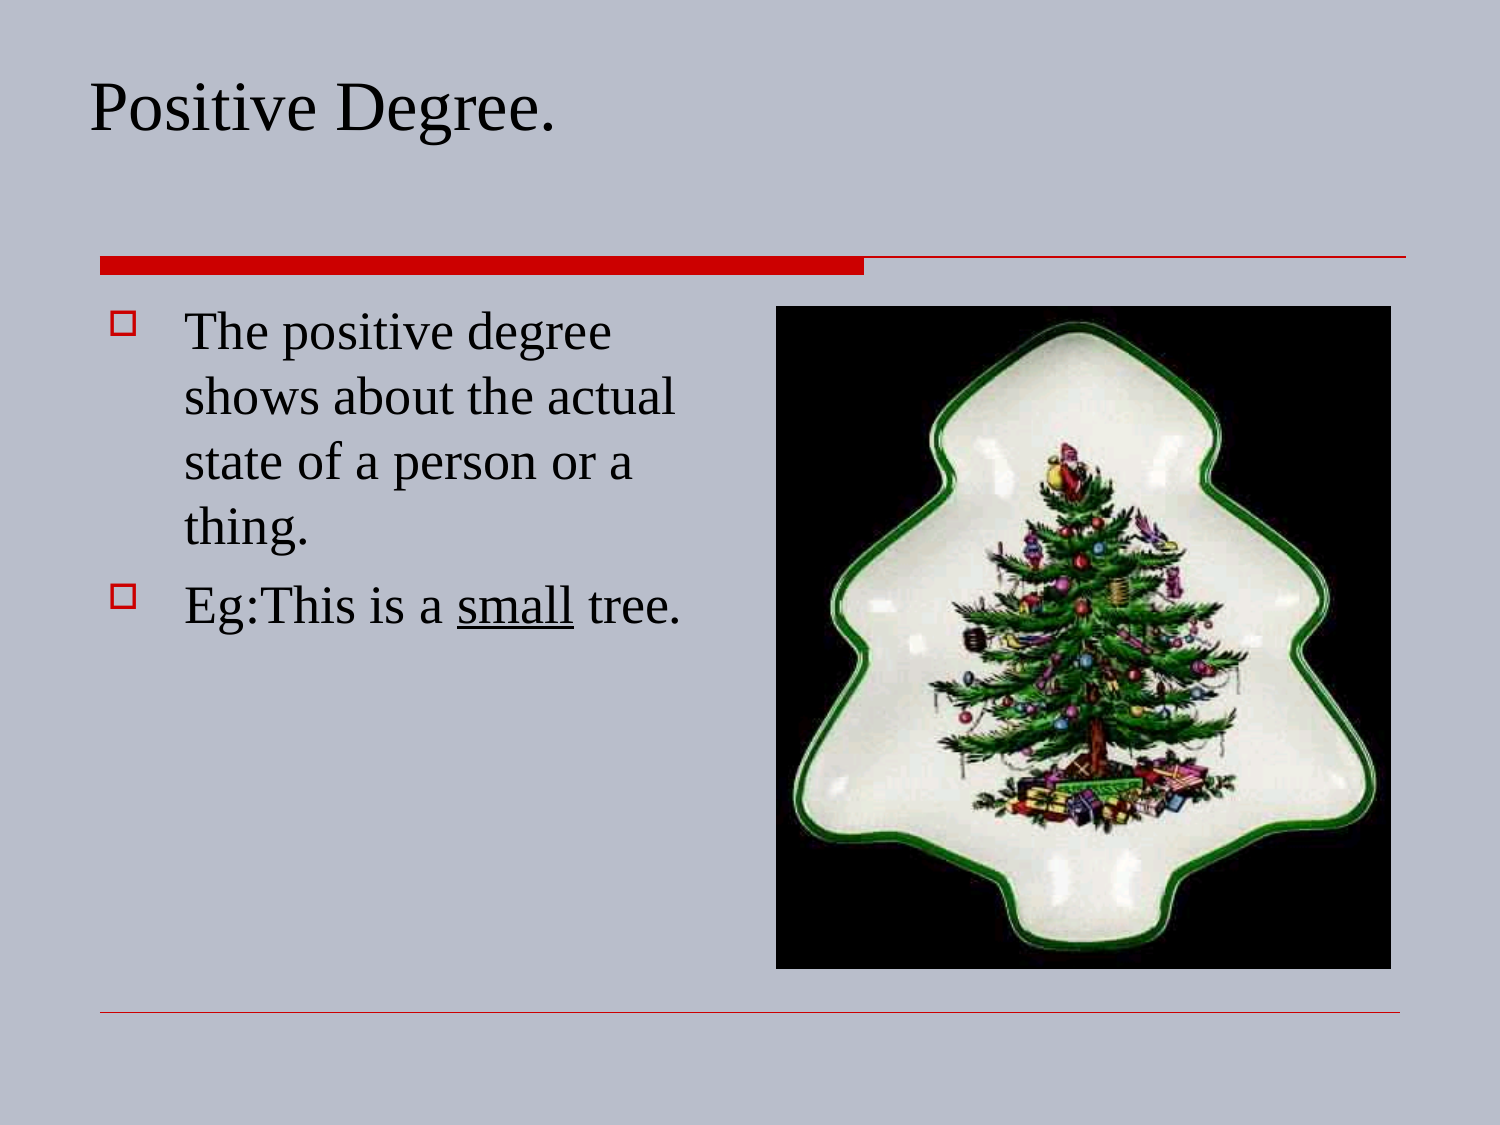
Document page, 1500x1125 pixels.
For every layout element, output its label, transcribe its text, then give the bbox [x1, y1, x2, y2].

title Positive Degree. [75, 49, 1426, 237]
picture [776, 306, 1391, 969]
list The positive degree shows about the actual state of a person or a thing. Eg:This is a small tree. [92, 287, 738, 988]
